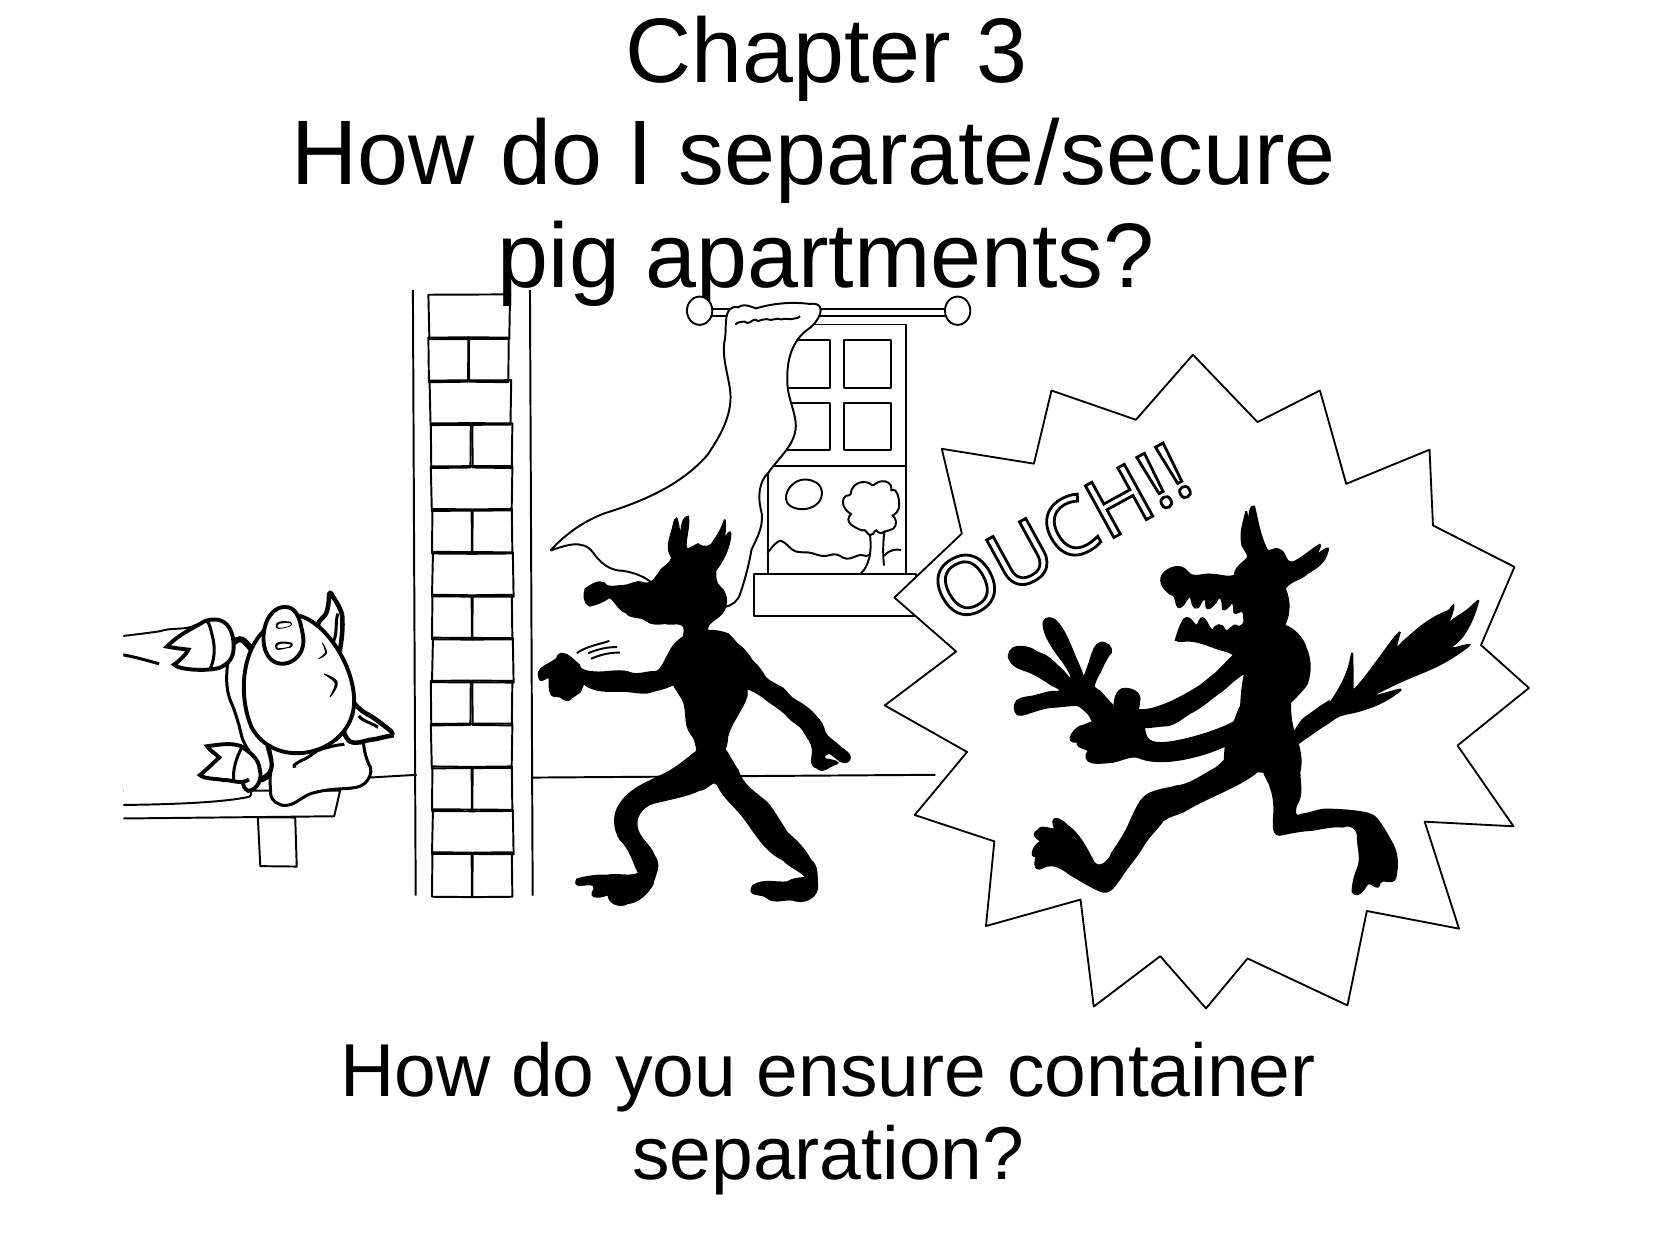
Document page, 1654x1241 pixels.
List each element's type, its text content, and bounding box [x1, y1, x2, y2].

title Chapter 3 How do I separate/secure pig apartments? [82, 0, 1571, 307]
picture [123, 290, 1530, 1010]
text_box How do you ensure container separation? [216, 1009, 1441, 1215]
